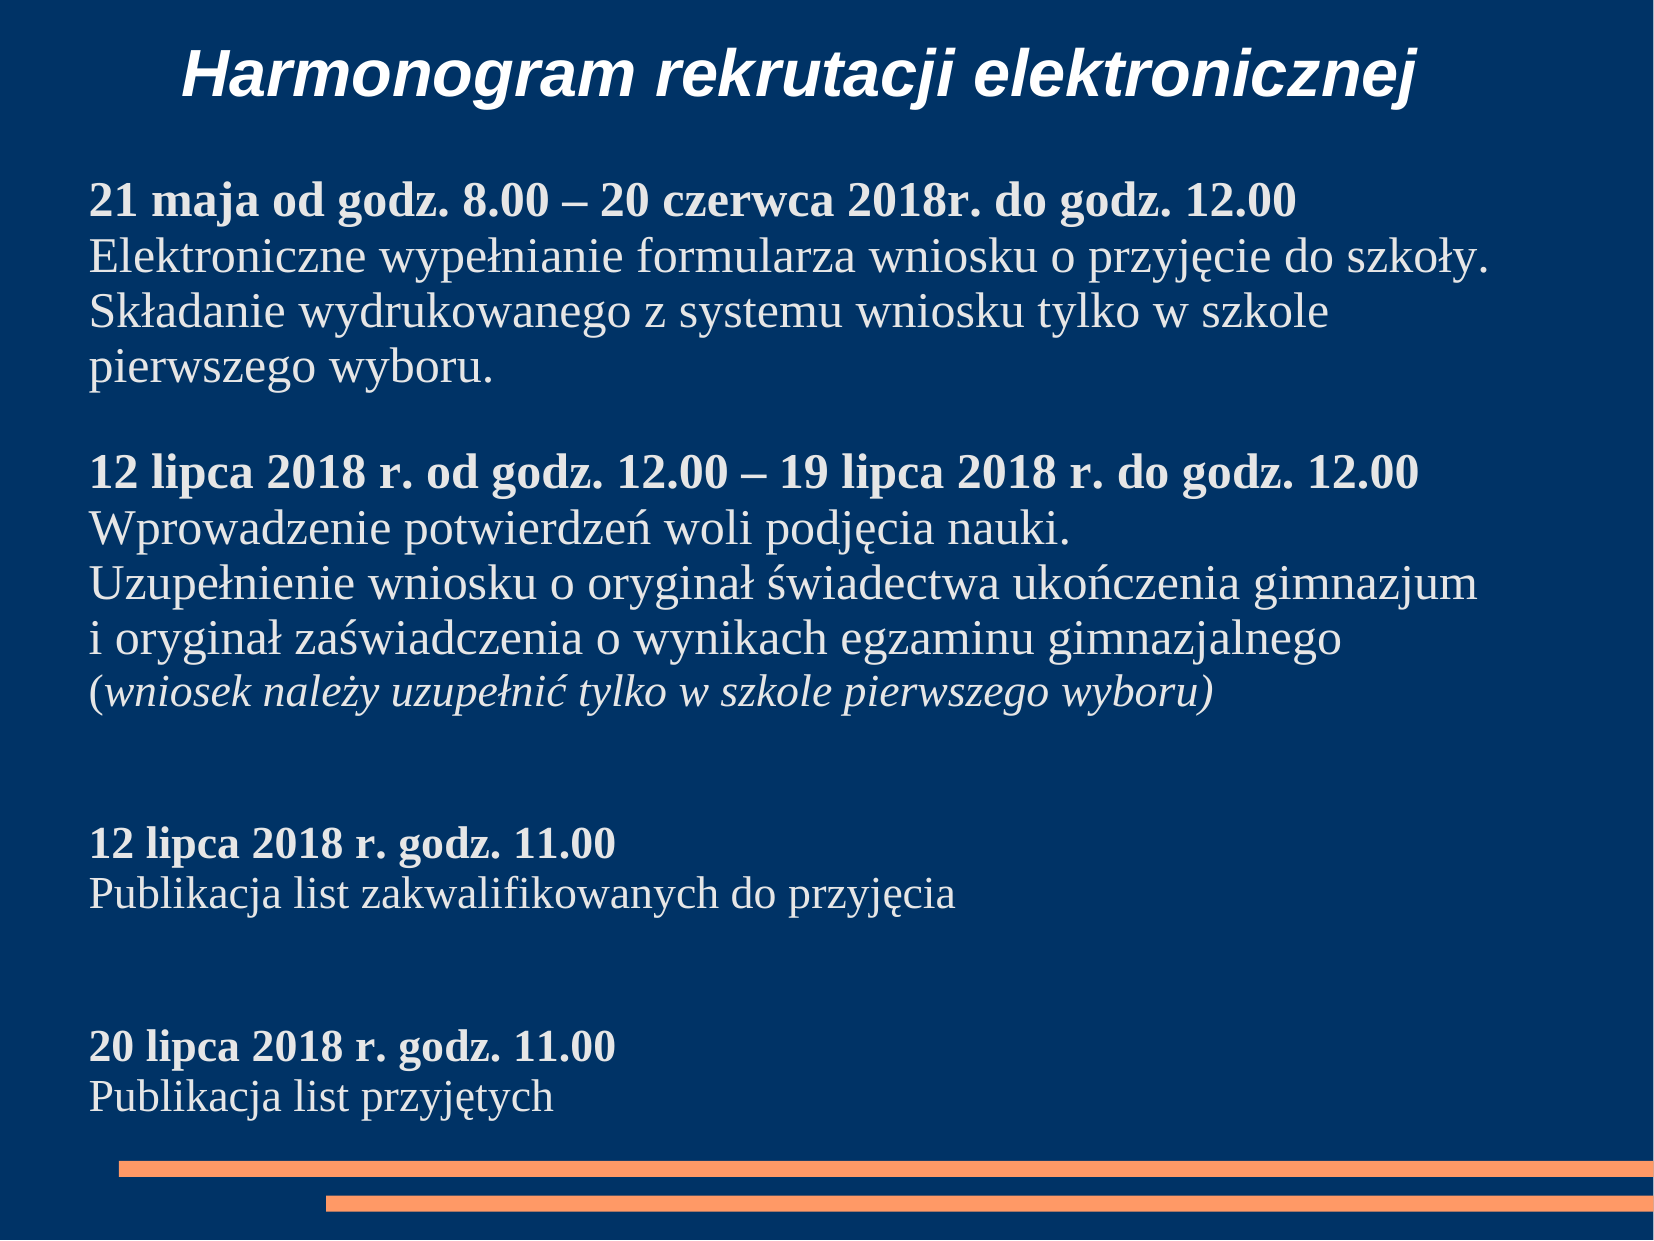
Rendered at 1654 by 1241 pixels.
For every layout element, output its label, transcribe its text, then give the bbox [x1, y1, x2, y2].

title Harmonogram rekrutacji elektronicznej [93, 0, 1506, 172]
list 21 maja od godz. 8.00 – 20 czerwca 2018r. do godz. 12.00 Elektroniczne wypełnianie formularza wniosku o przyjęcie do szkoły. Składanie wydrukowanego z systemu wniosku tylko w szkole pierwszego wyboru. 12 lipca 2018 r. od godz. 12.00 – 19 lipca 2018 r. do godz. 12.00 Wprowadzenie potwierdzeń woli podjęcia nauki. Uzupełnienie wniosku o oryginał świadectwa ukończenia gimnazjum i oryginał zaświadczenia o wynikach egzaminu gimnazjalnego (wniosek należy uzupełnić tylko w szkole pierwszego wyboru) 12 lipca 2018 r. godz. 11.00 Publikacja list zakwalifikowanych do przyjęcia 20 lipca 2018 r. godz. 11.00 Publikacja list przyjętych [88, 172, 1536, 1241]
